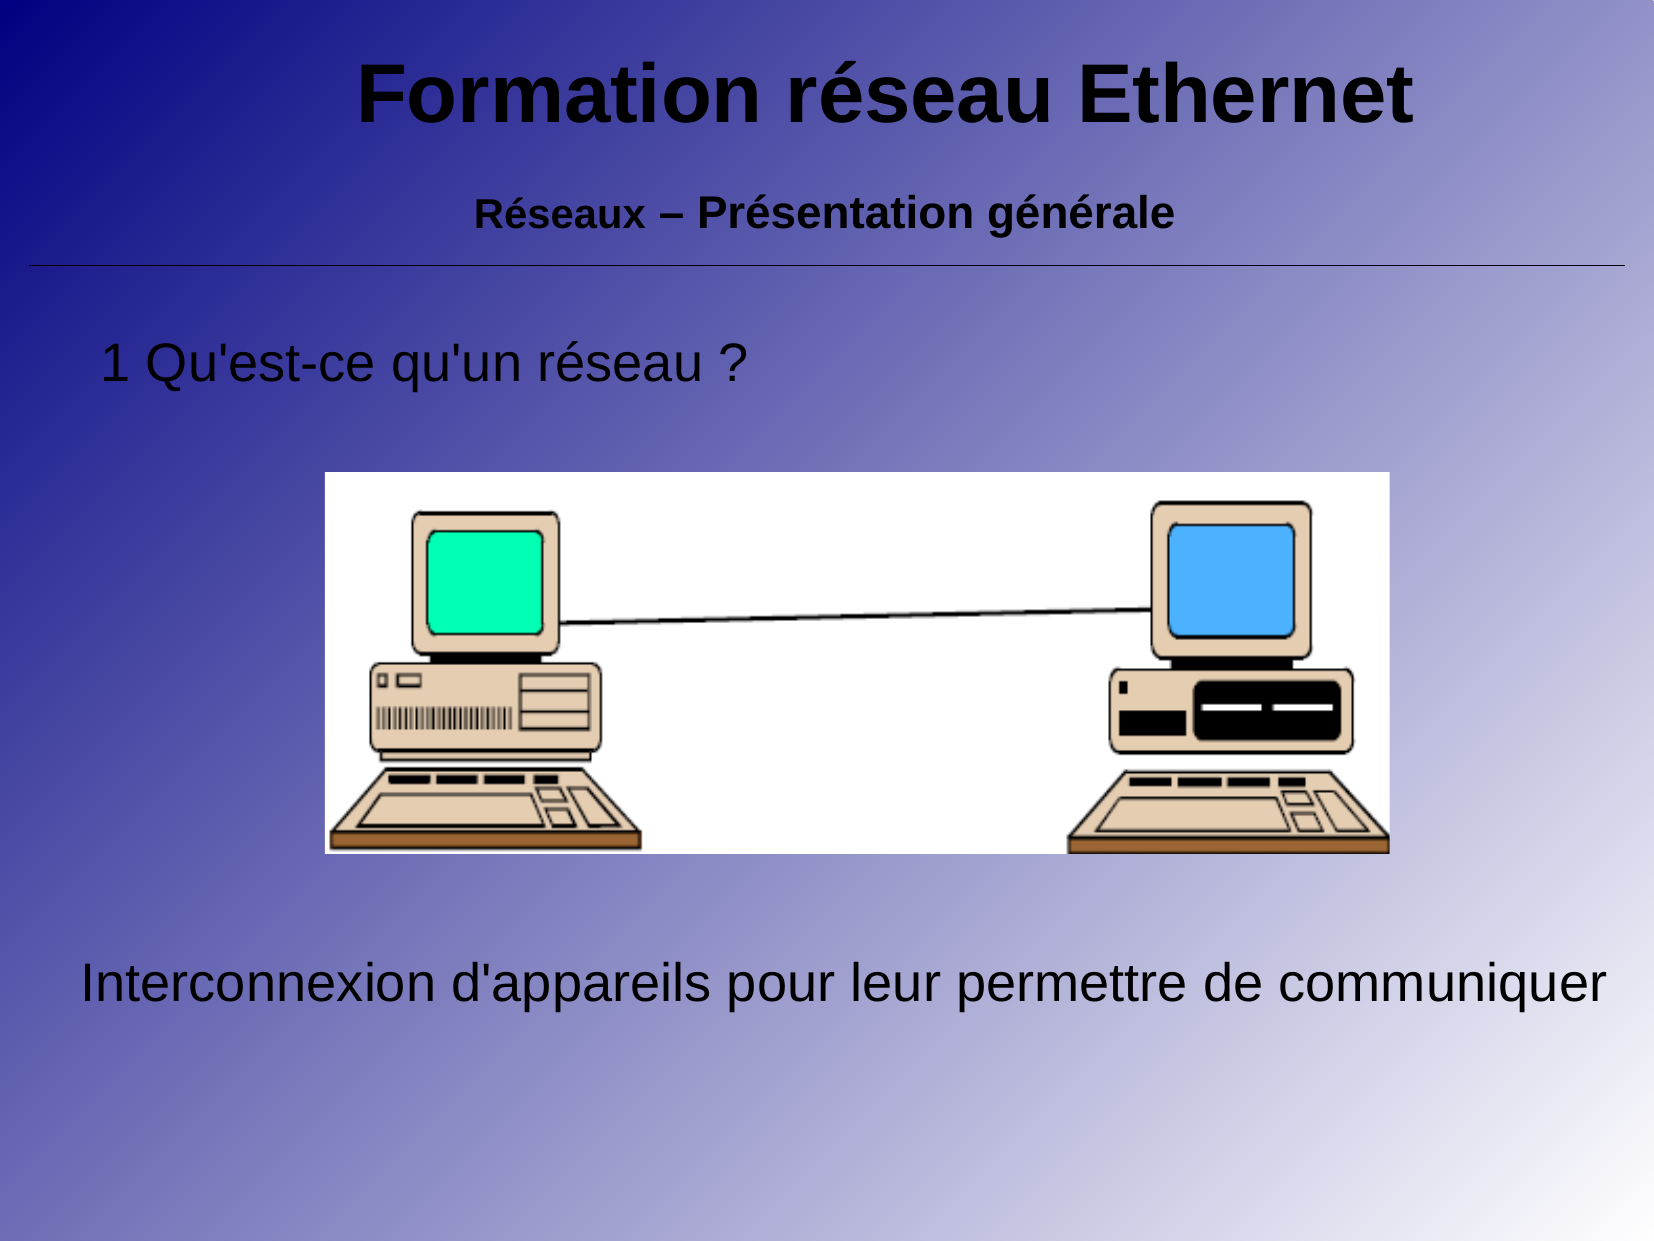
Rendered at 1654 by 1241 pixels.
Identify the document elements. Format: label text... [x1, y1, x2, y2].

text_box Réseaux – Présentation générale [29, 177, 1621, 265]
text_box Réseaux – Présentation générale [29, 266, 1621, 354]
picture [324, 472, 1390, 854]
text_box Interconnexion d'appareils pour leur permettre de communiquer [65, 944, 1625, 1021]
text_box 1 Qu'est-ce qu'un réseau ? [85, 324, 765, 401]
text_box Formation réseau Ethernet [324, 39, 1447, 148]
